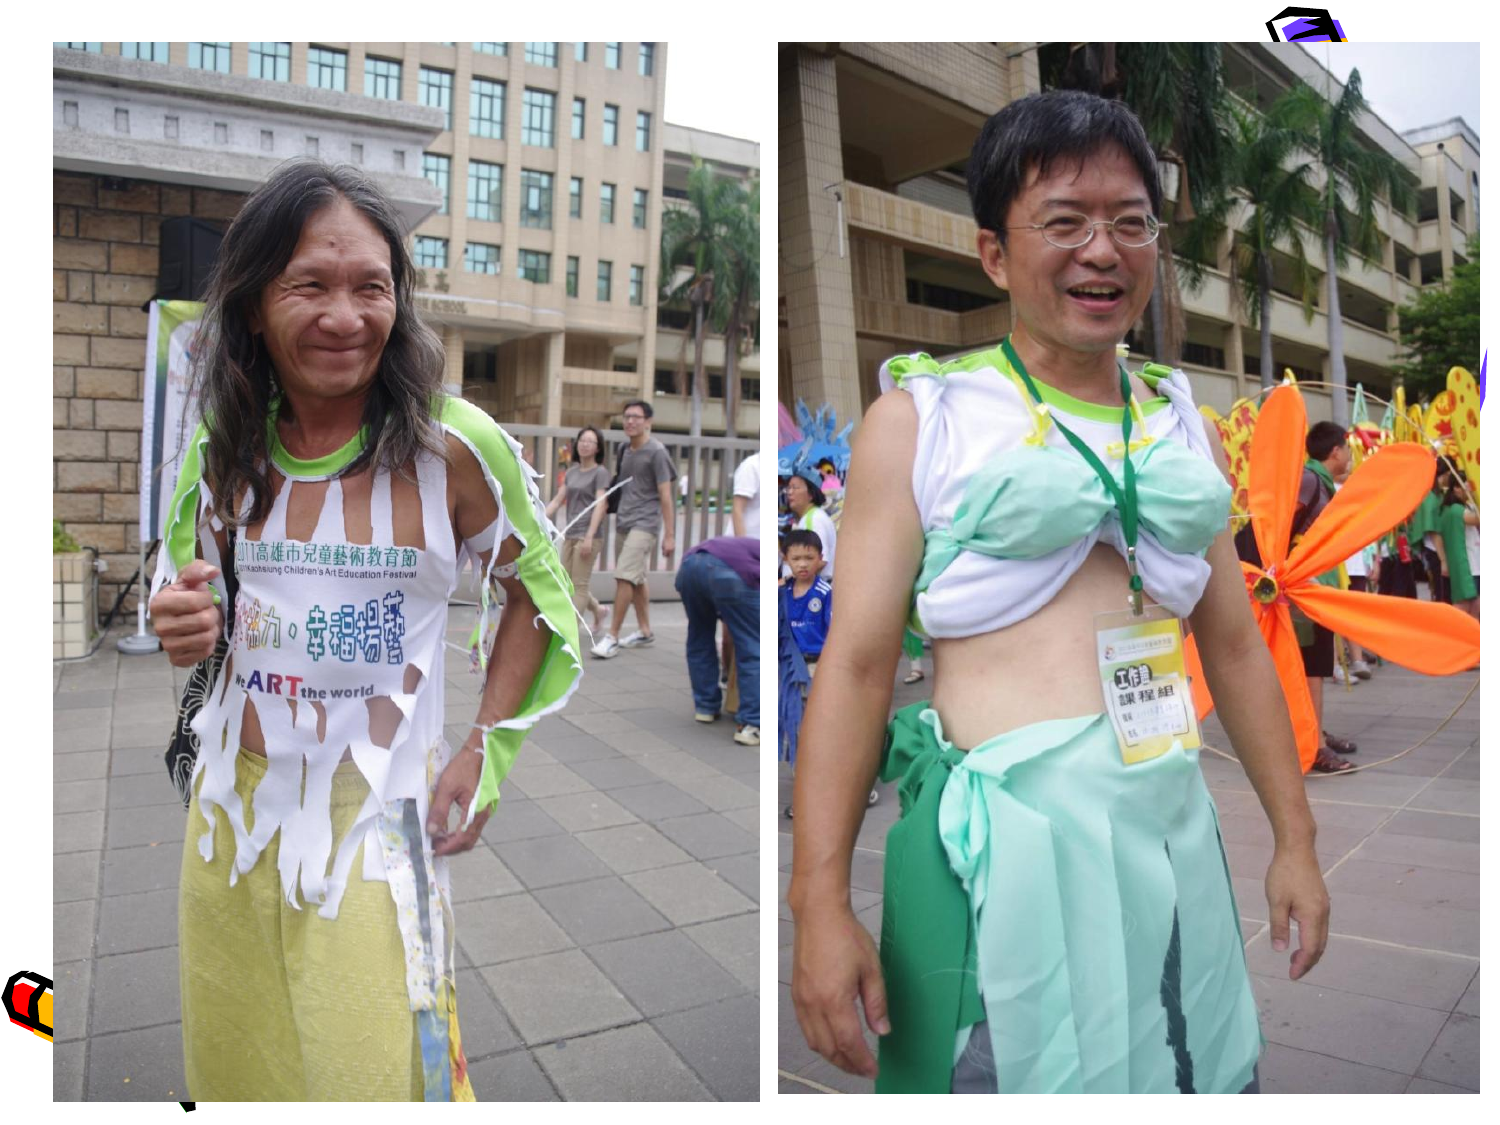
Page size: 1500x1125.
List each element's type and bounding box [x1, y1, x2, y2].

picture [53, 42, 760, 1102]
picture [778, 42, 1480, 1094]
